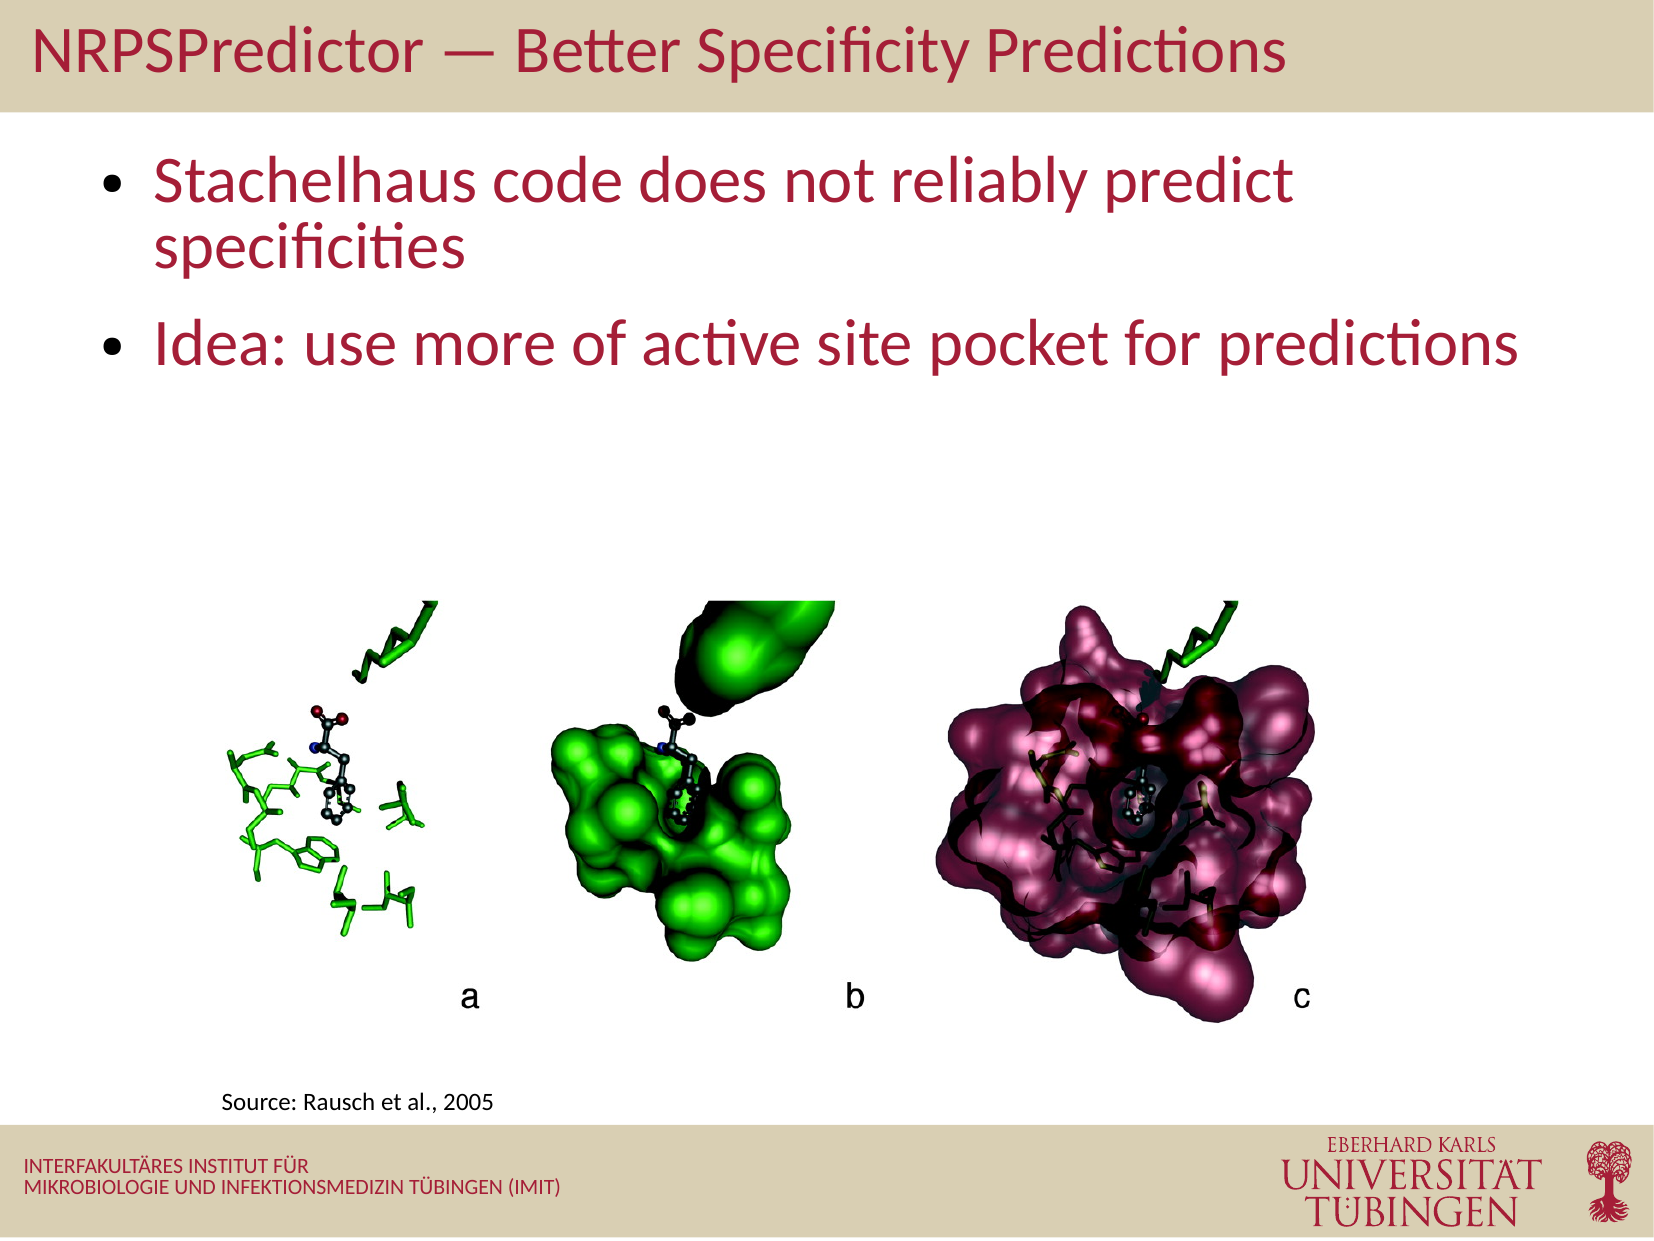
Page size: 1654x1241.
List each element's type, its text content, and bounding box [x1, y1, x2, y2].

list Stachelhaus code does not reliably predict specificities Idea: use more of active site pocket for predictions [82, 152, 1571, 872]
title NRPSPredictor — Better Specificity Predictions [31, 0, 1374, 113]
picture [225, 599, 1320, 1025]
text_box Source: Rausch et al., 2005 [206, 1084, 510, 1130]
